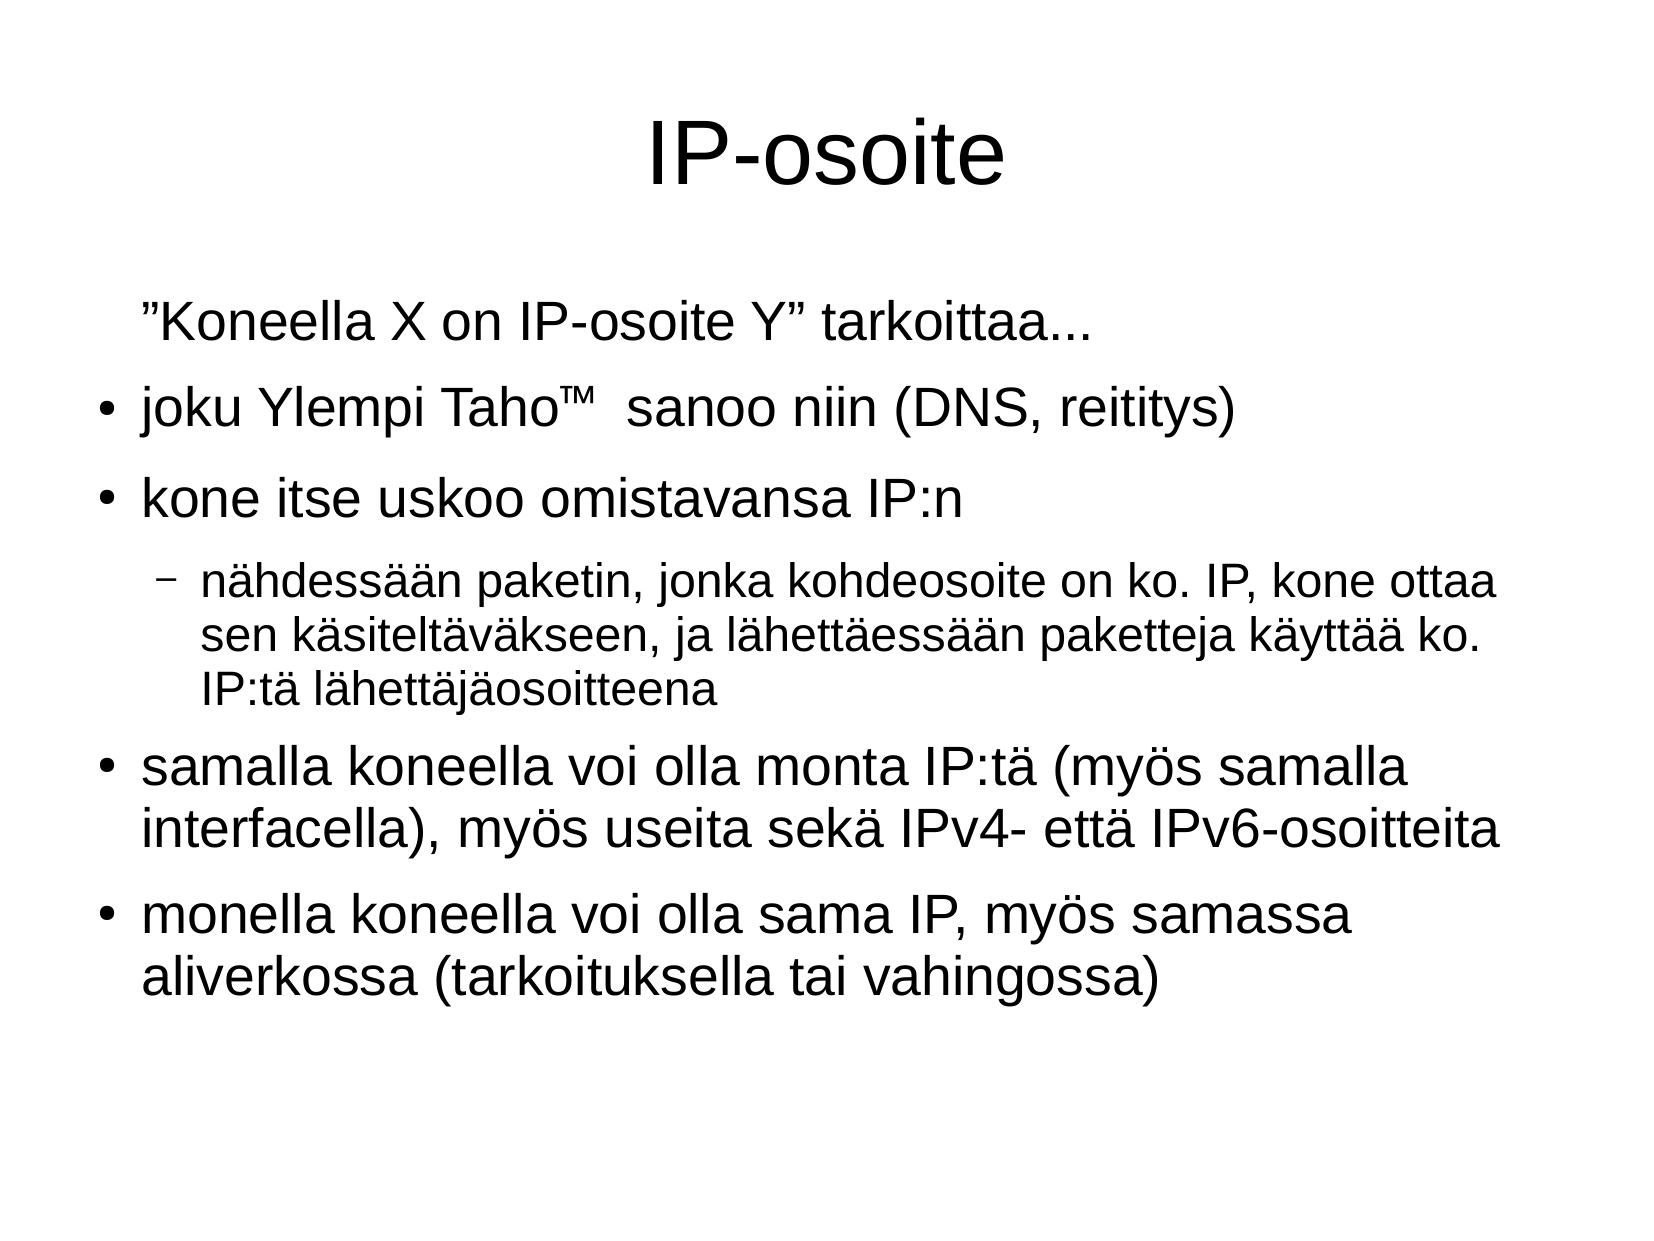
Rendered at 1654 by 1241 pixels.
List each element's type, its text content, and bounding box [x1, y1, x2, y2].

list ”Koneella X on IP-osoite Y” tarkoittaa... joku Ylempi Taho™ sanoo niin (DNS, reititys) kone itse uskoo omistavansa IP:n nähdessään paketin, jonka kohdeosoite on ko. IP, kone ottaa sen käsiteltäväkseen, ja lähettäessään paketteja käyttää ko. IP:tä lähettäjäosoitteena samalla koneella voi olla monta IP:tä (myös samalla interfacella), myös useita sekä IPv4- että IPv6-osoitteita monella koneella voi olla sama IP, myös samassa aliverkossa (tarkoituksella tai vahingossa) [82, 290, 1571, 1010]
title IP-osoite [82, 49, 1571, 257]
